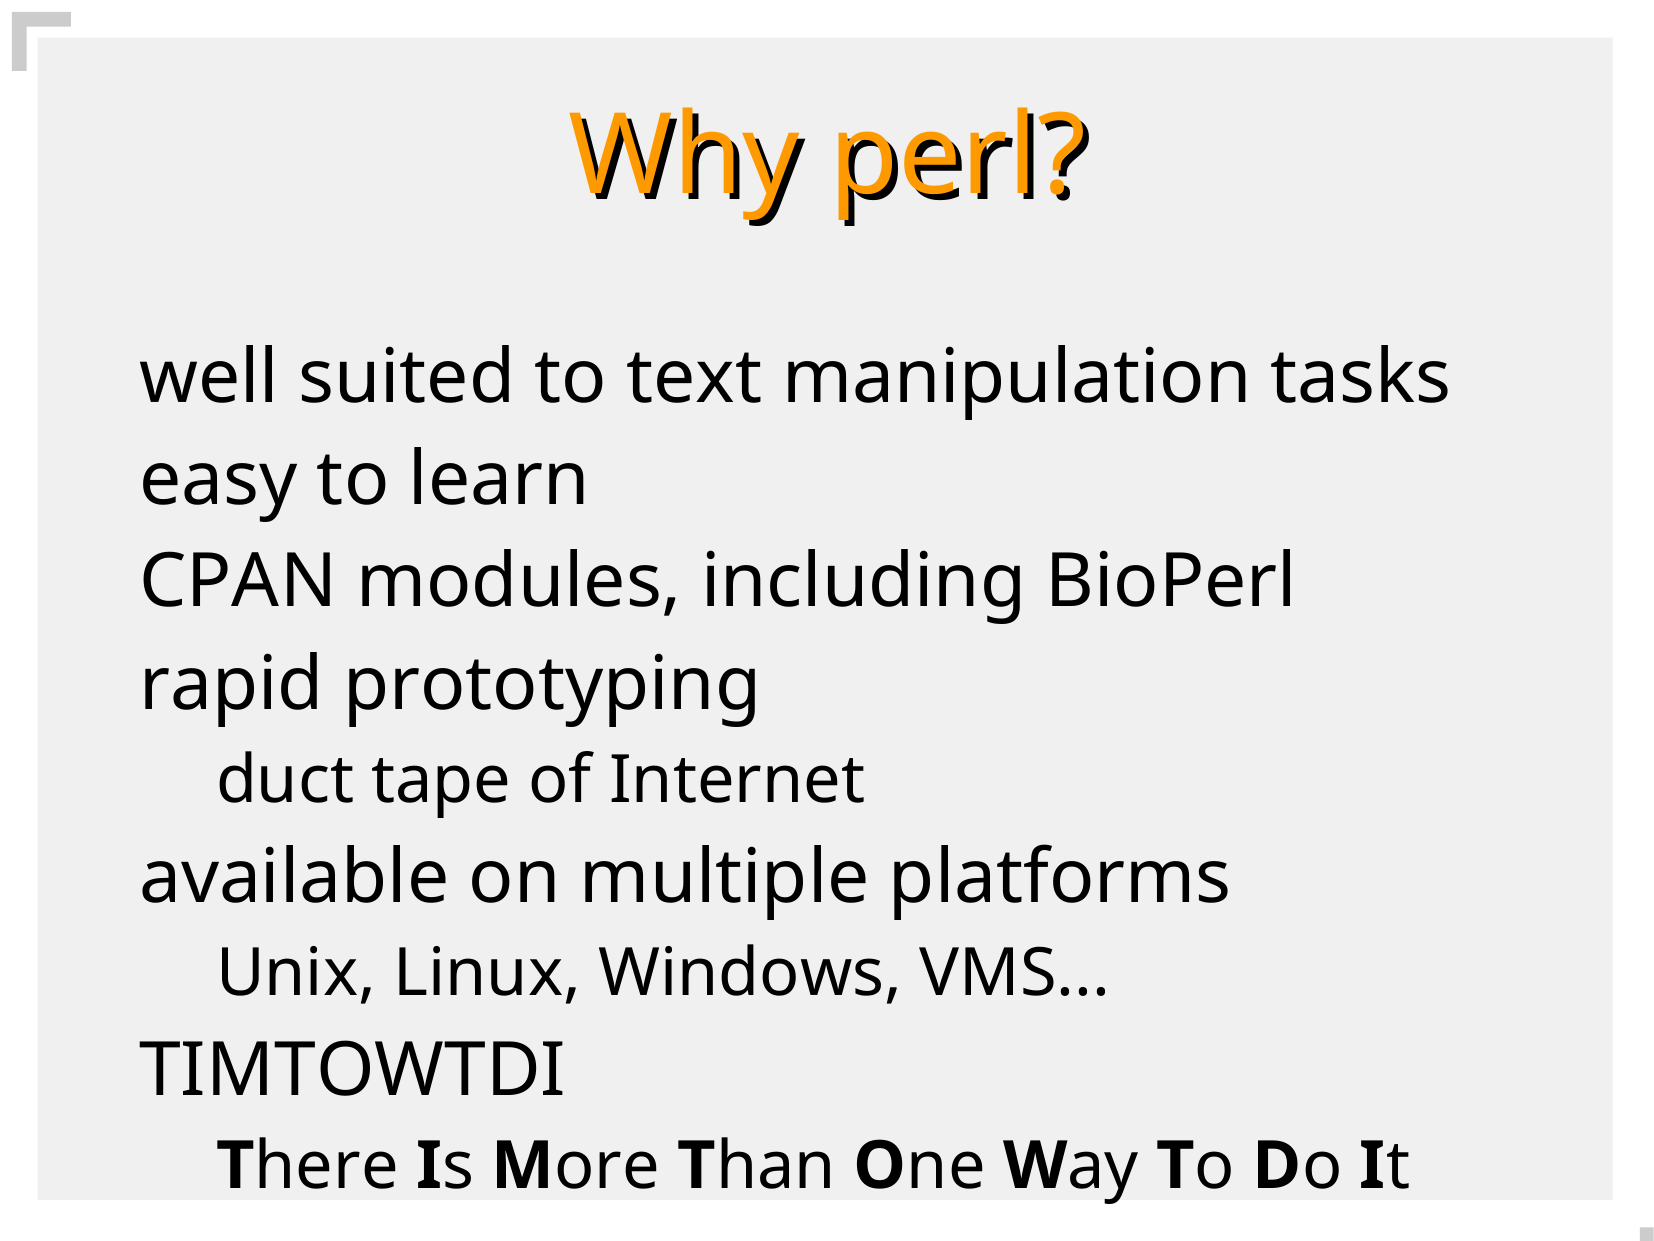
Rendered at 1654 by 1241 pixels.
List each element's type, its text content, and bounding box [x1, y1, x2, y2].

title Why perl? [121, 46, 1534, 254]
list well suited to text manipulation tasks easy to learn CPAN modules, including BioPerl rapid prototyping duct tape of Internet available on multiple platforms Unix, Linux, Windows, VMS... TIMTOWTDI There Is More Than One Way To Do It [121, 322, 1561, 1057]
